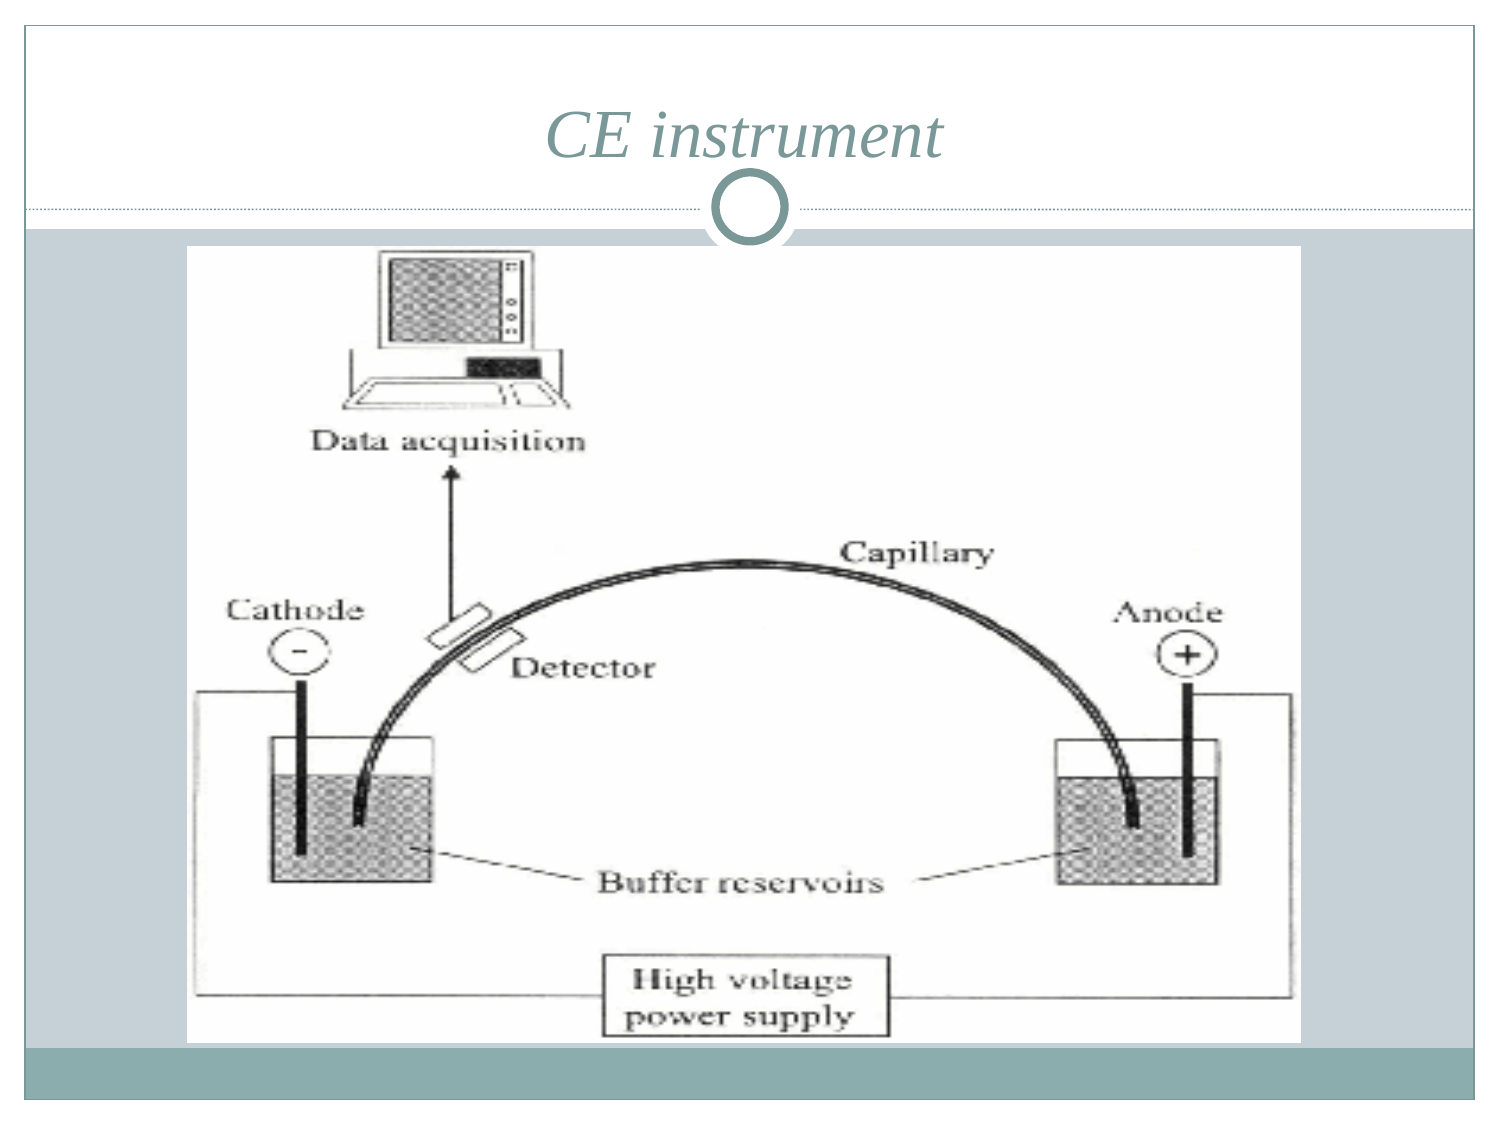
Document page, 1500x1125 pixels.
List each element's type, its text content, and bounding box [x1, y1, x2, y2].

picture [187, 246, 1301, 1043]
title CE instrument [44, 54, 1445, 180]
